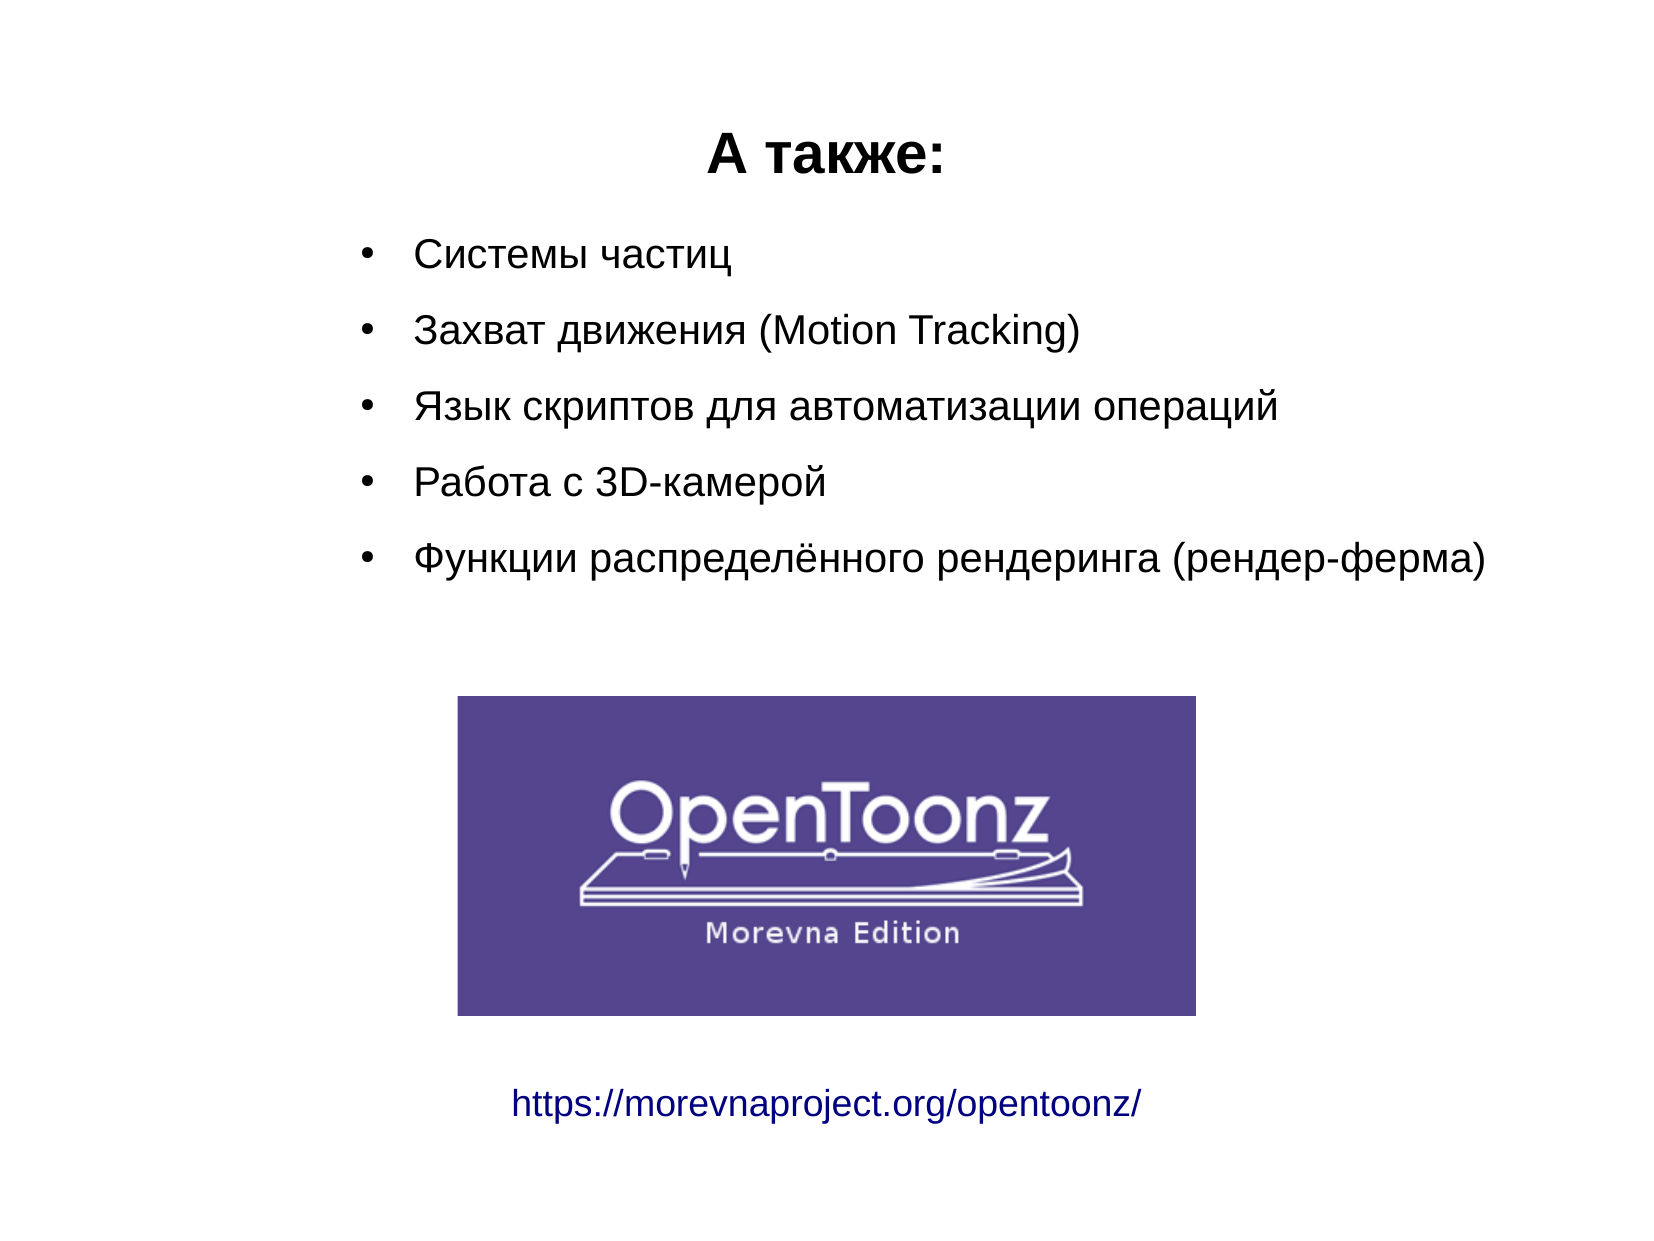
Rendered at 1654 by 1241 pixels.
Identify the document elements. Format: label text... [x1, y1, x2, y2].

picture [457, 696, 1196, 1016]
list Системы частиц Захват движения (Motion Tracking) Язык скриптов для автоматизации операций Работа с 3D-камерой Функции распределённого рендеринга (рендер-ферма) [342, 231, 1512, 951]
title А также: [82, 49, 1571, 257]
text_box https://morevnaproject.org/opentoonz/ [0, 1074, 1654, 1132]
